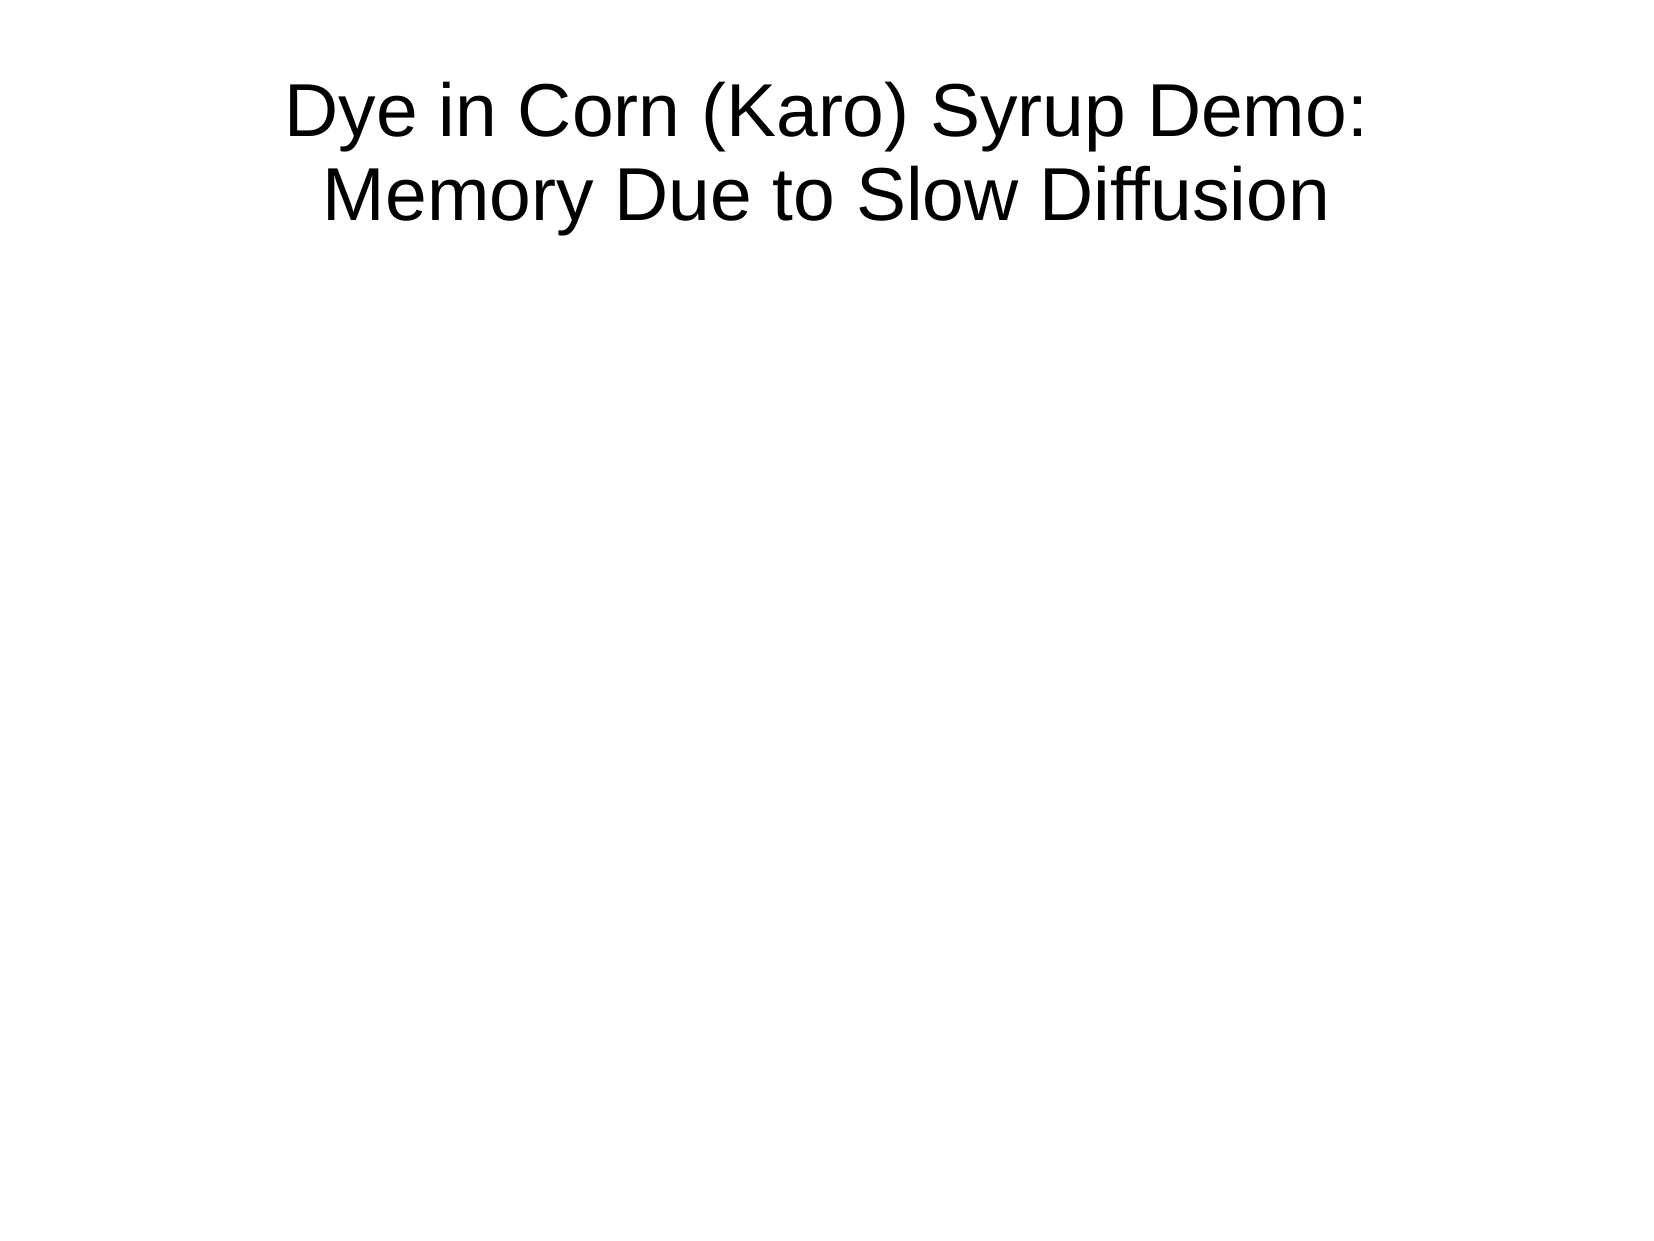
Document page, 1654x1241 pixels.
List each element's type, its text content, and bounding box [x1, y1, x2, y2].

title Dye in Corn (Karo) Syrup Demo: Memory Due to Slow Diffusion [82, 56, 1571, 250]
